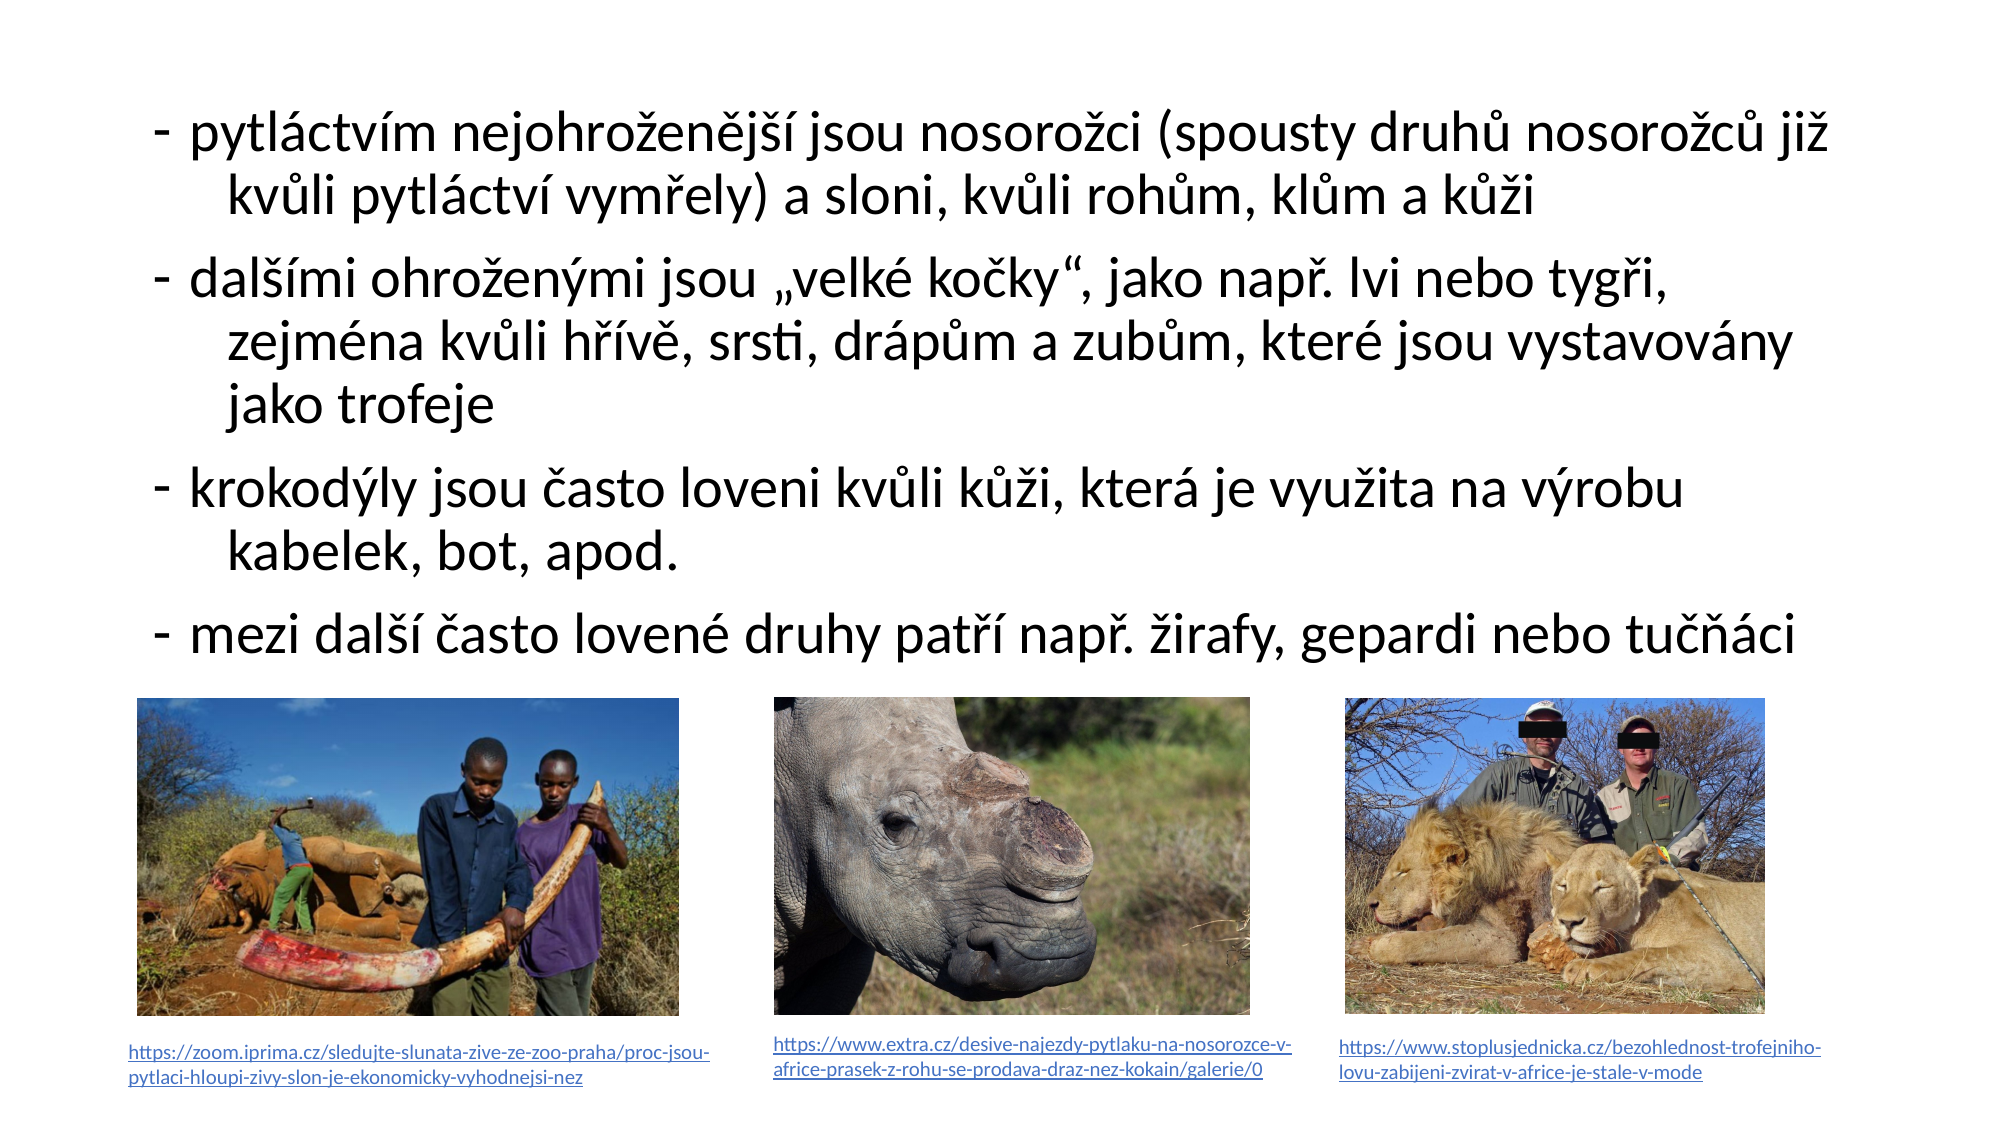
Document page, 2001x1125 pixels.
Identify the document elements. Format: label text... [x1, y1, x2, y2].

picture [137, 698, 679, 1016]
picture [1345, 698, 1765, 1014]
text_box https://www.extra.cz/desive-najezdy-pytlaku-na-nosorozce-v-africe-prasek-z-rohu-se-prodava-draz-nez-kokain/galerie/0 [758, 1023, 1340, 1090]
picture [774, 697, 1250, 1015]
text_box https://www.stoplusjednicka.cz/bezohlednost-trofejniho-lovu-zabijeni-zvirat-v-africe-je-stale-v-mode [1323, 1026, 1838, 1092]
text_box https://zoom.iprima.cz/sledujte-slunata-zive-ze-zoo-praha/proc-jsou-pytlaci-hloupi-zivy-slon-je-ekonomicky-vyhodnejsi-nez [113, 1031, 734, 1098]
list pytláctvím nejohroženější jsou nosorožci (spousty druhů nosorožců již kvůli pytláctví vymřely) a sloni, kvůli rohům, klům a kůži dalšími ohroženými jsou „velké kočky“, jako např. lvi nebo tygři, zejména kvůli hřívě, srsti, drápům a zubům, které jsou vystavovány jako trofeje krokodýly jsou často loveni kvůli kůži, která je využita na výrobu kabelek, bot, apod. mezi další často lovené druhy patří např. žirafy, gepardi nebo tučňáci [137, 93, 1863, 1014]
